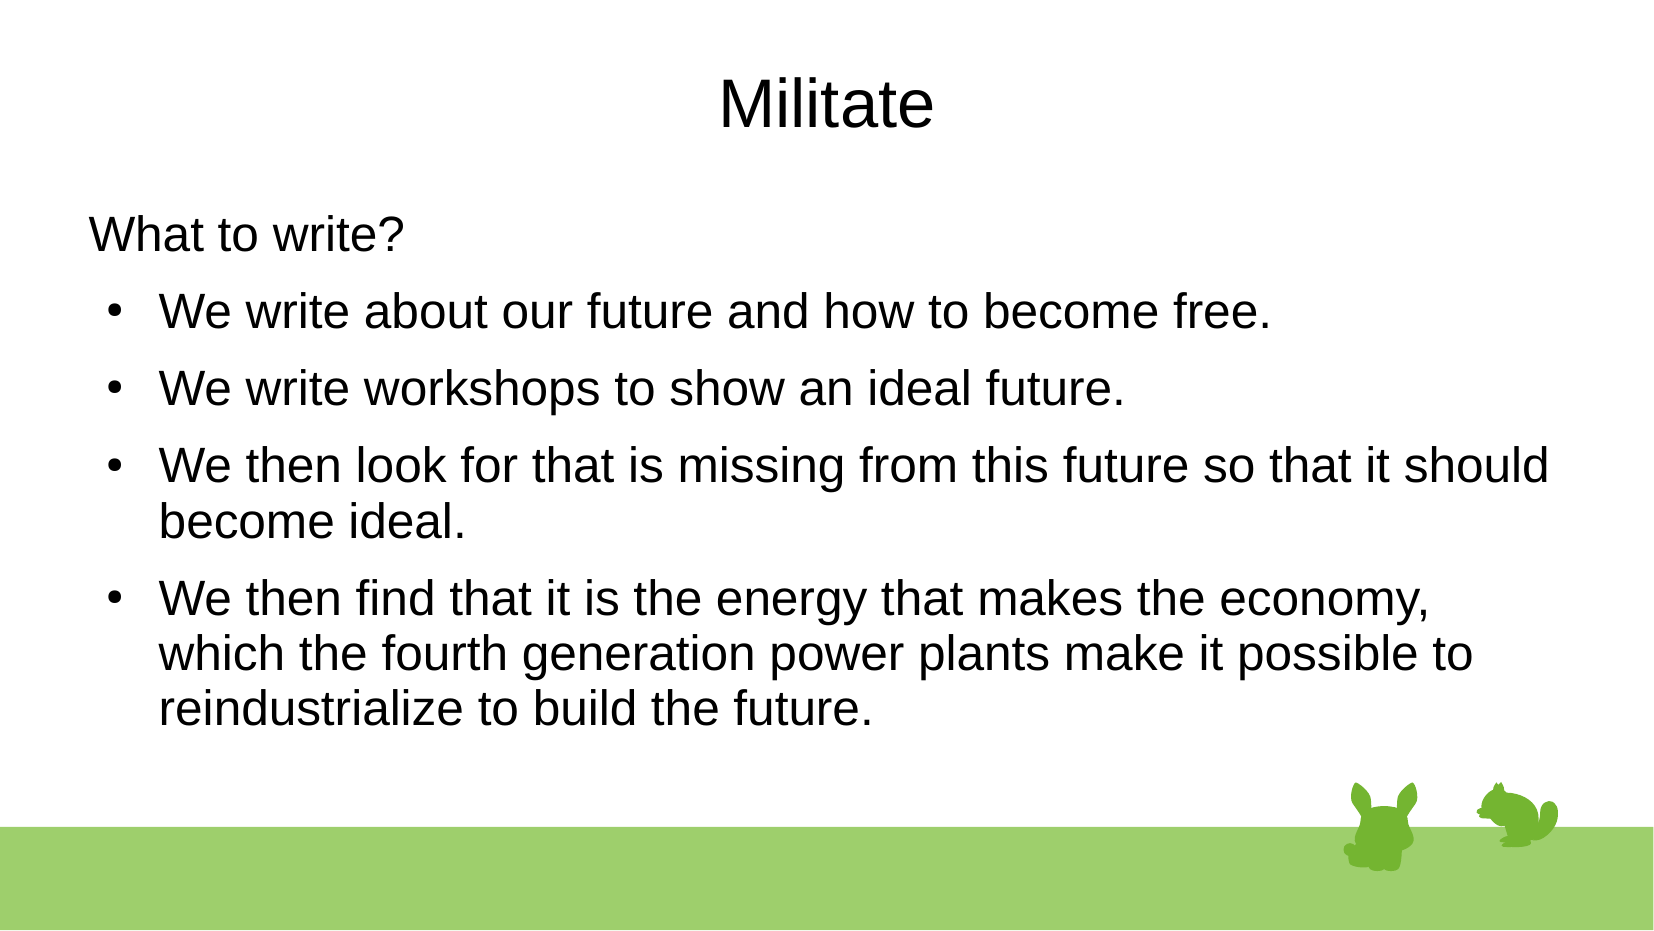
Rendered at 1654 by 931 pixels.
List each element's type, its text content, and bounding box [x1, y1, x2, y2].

title Militate [88, 29, 1565, 178]
list What to write? We write about our future and how to become free. We write workshops to show an ideal future. We then look for that is missing from this future so that it should become ideal. We then find that it is the energy that makes the economy, which the fourth generation power plants make it possible to reindustrialize to build the future. [88, 206, 1565, 739]
